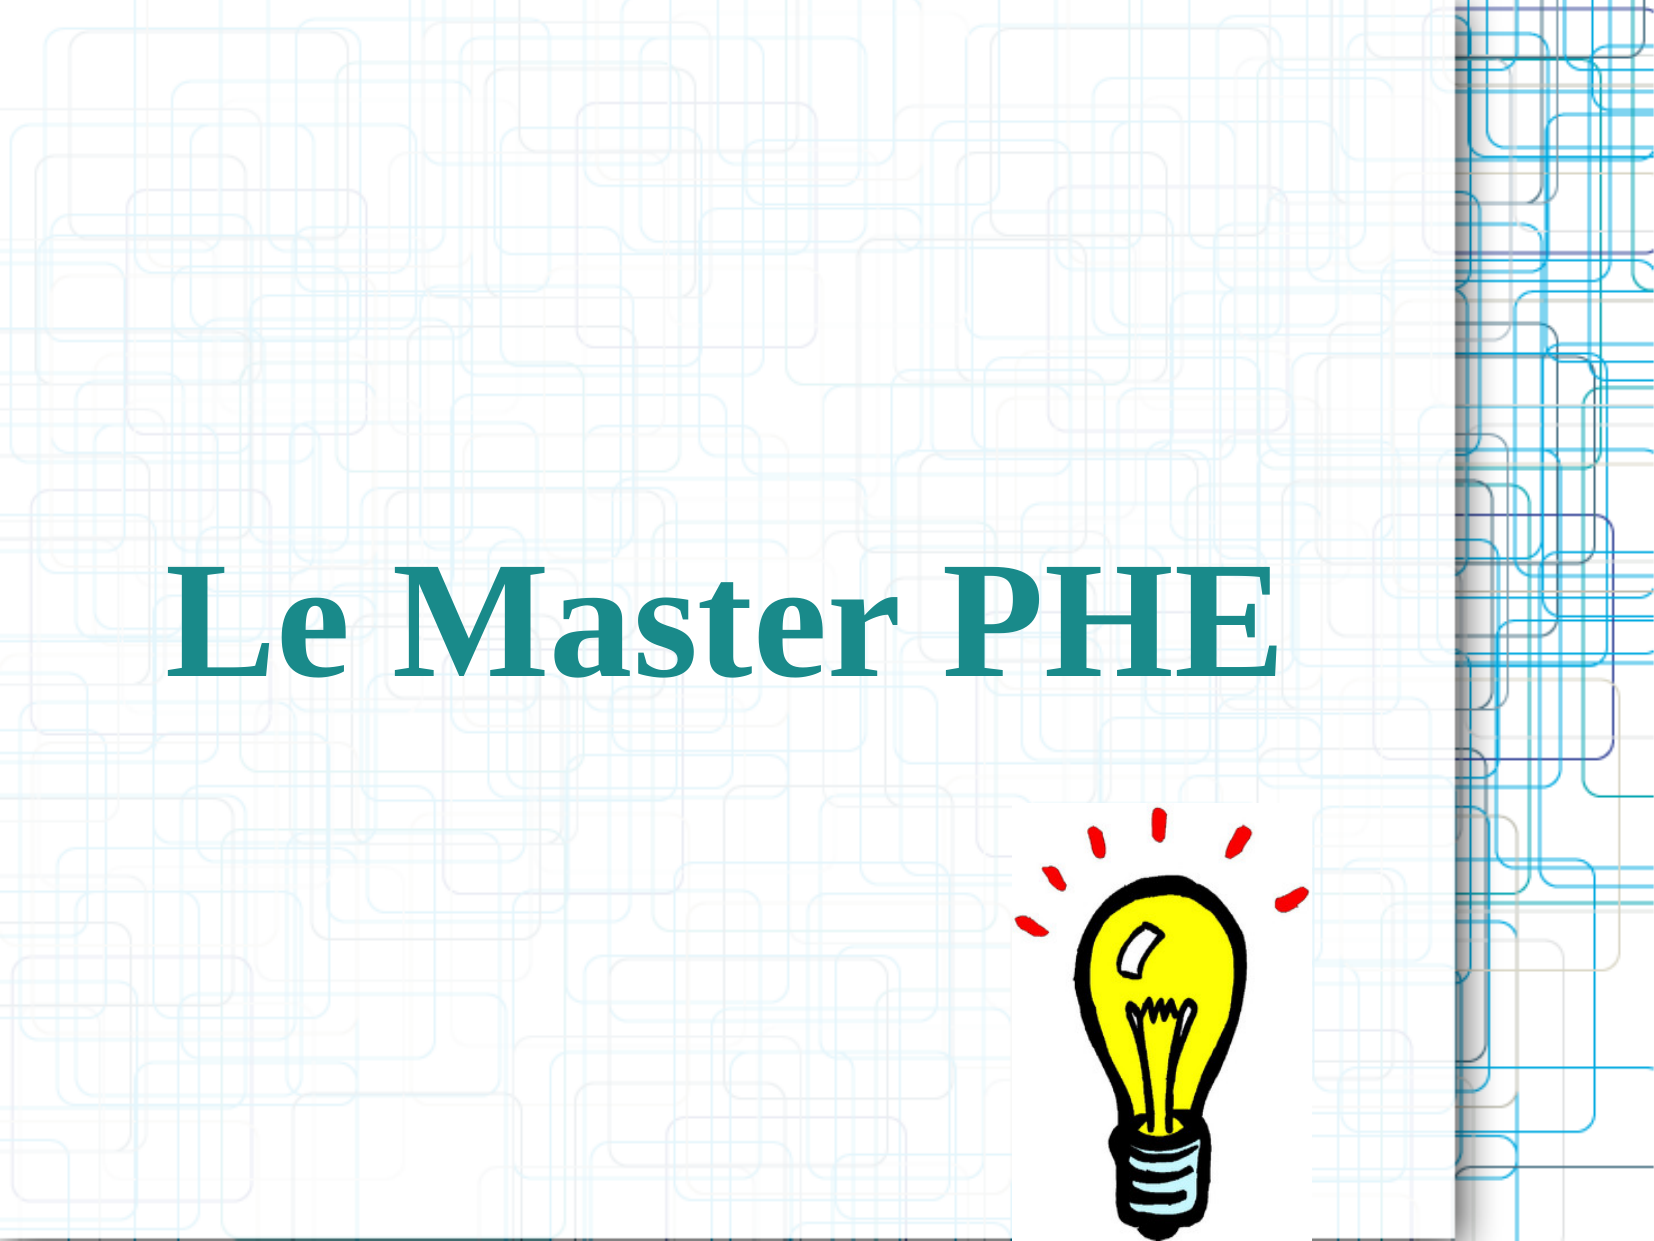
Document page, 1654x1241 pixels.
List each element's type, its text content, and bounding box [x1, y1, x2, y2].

picture [0, 0, 1654, 1241]
title Le Master PHE [0, 527, 1453, 713]
